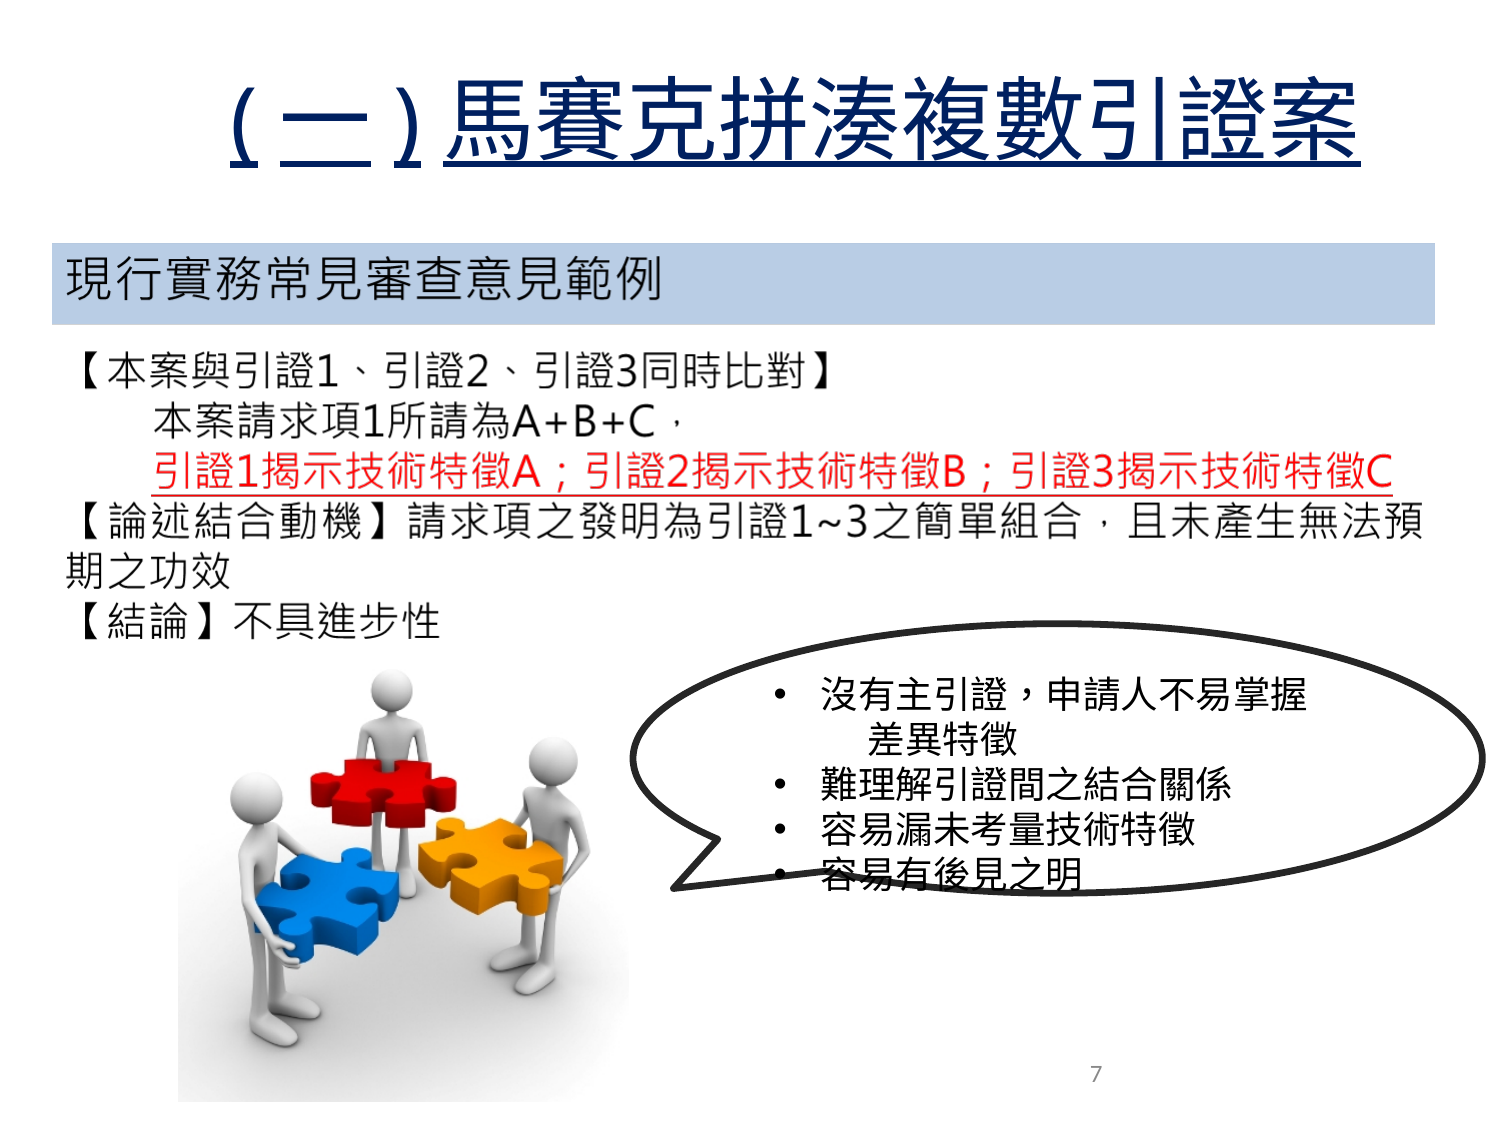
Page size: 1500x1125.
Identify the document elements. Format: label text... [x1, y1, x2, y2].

text_box 沒有主引證，申請人不易掌握差異特徵 難理解引證間之結合關係 容易漏未考量技術特徵 容易有後見之明 [633, 623, 1483, 894]
title (一)馬賽克拼湊複數引證案 [90, 46, 1500, 188]
picture [52, 234, 1436, 1102]
text_box 7 [1074, 1042, 1426, 1103]
